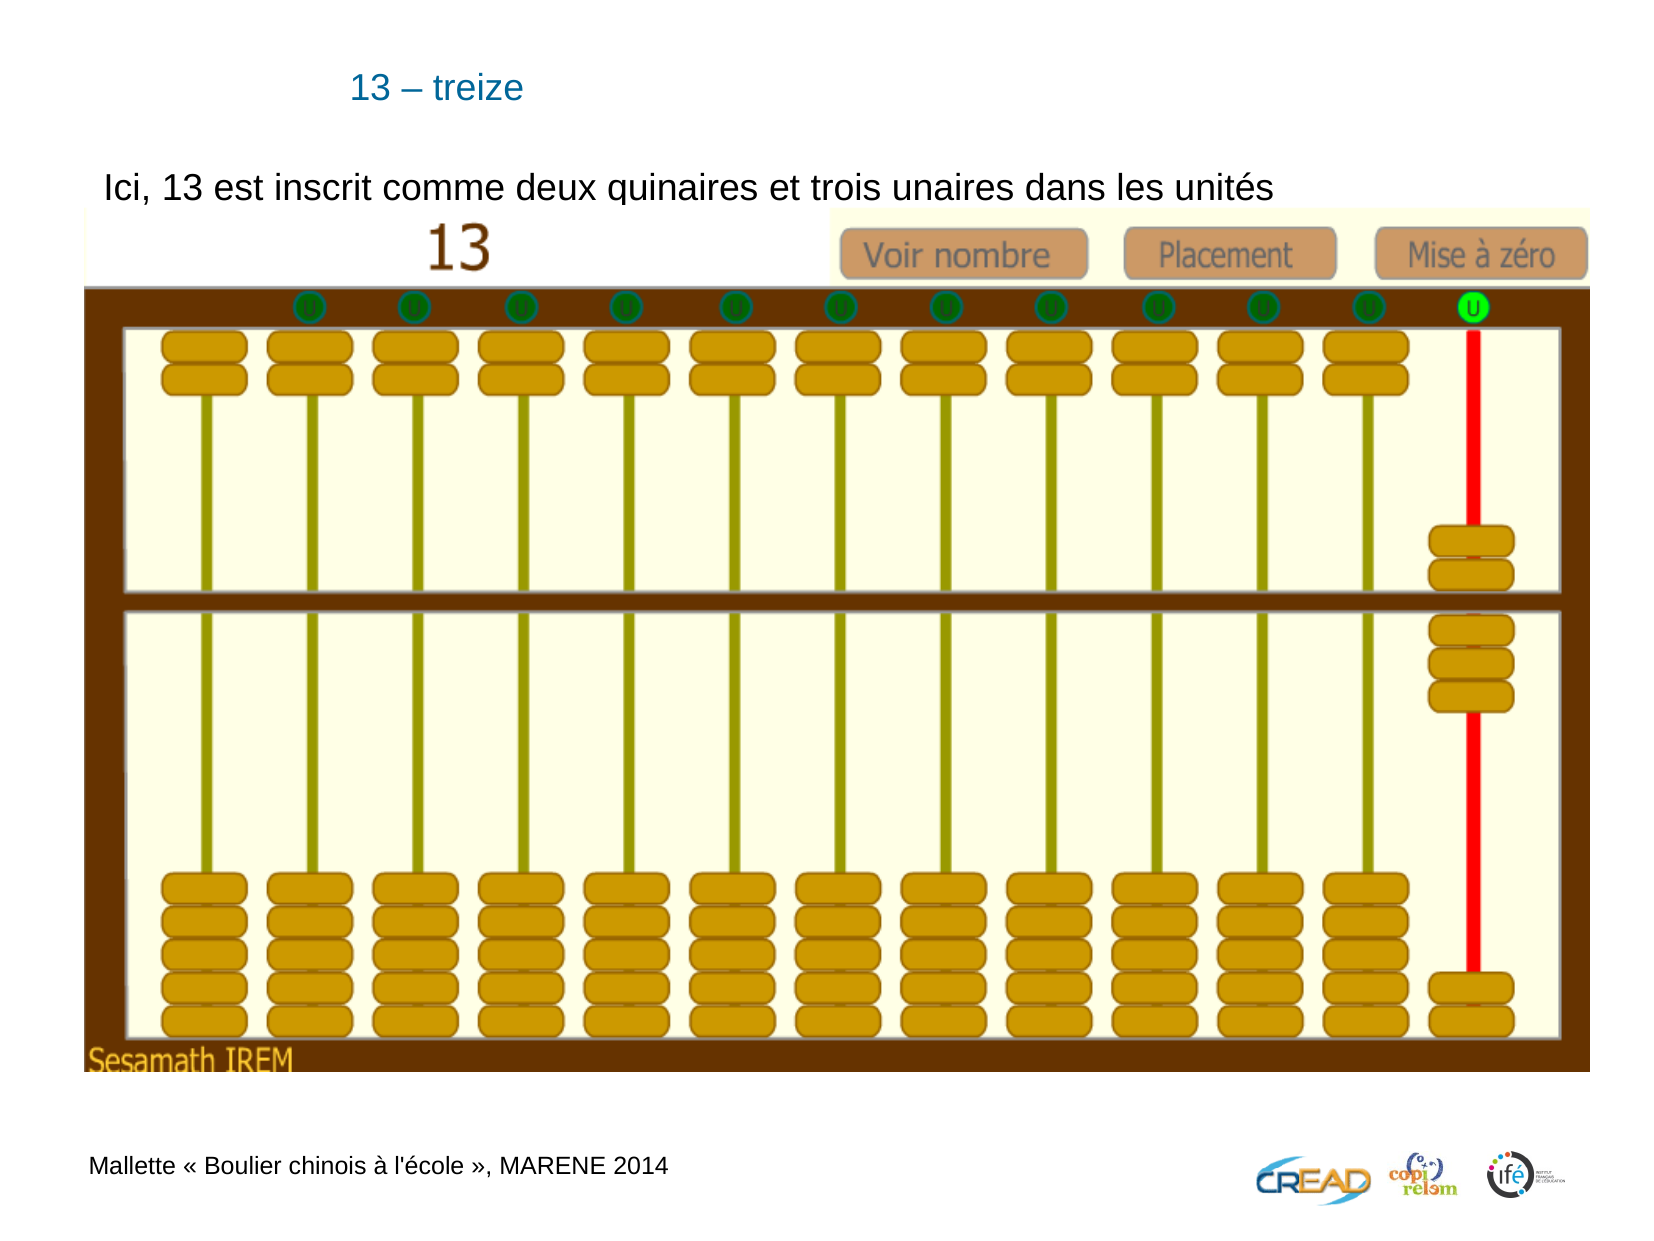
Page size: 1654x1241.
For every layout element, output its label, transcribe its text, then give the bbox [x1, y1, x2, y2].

text_box Ici, 13 est inscrit comme deux quinaires et trois unaires dans les unités [88, 159, 1303, 205]
picture [84, 205, 1590, 1072]
picture [1251, 1151, 1377, 1211]
text_box 13 – treize [334, 59, 591, 116]
picture [1487, 1151, 1565, 1198]
picture [1387, 1151, 1461, 1197]
